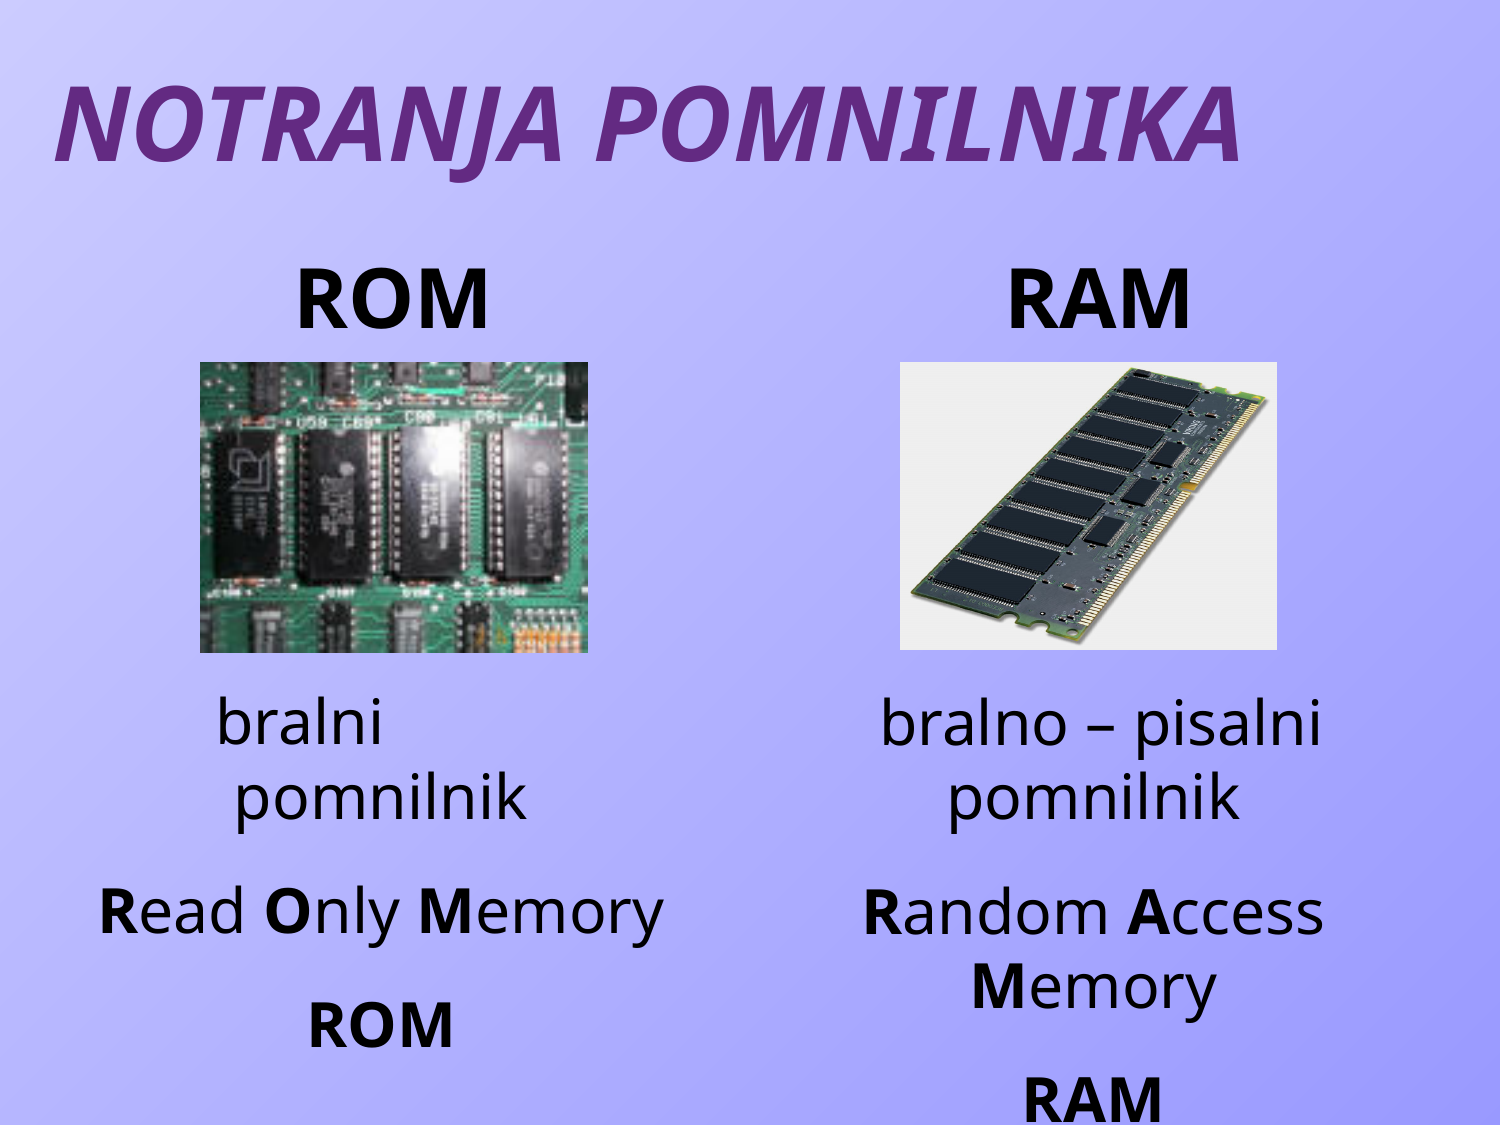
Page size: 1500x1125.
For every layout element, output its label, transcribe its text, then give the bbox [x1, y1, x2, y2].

picture [900, 362, 1277, 650]
text_box NOTRANJA POMNILNIKA [37, 49, 1463, 191]
text_box RAM [762, 237, 1438, 353]
text_box bralno – pisalni pomnilnik Random Access Memory RAM [724, 675, 1463, 1125]
picture [200, 362, 588, 653]
text_box bralni pomnilnik Read Only Memory ROM [49, 674, 713, 1069]
text_box ROM [62, 237, 725, 353]
